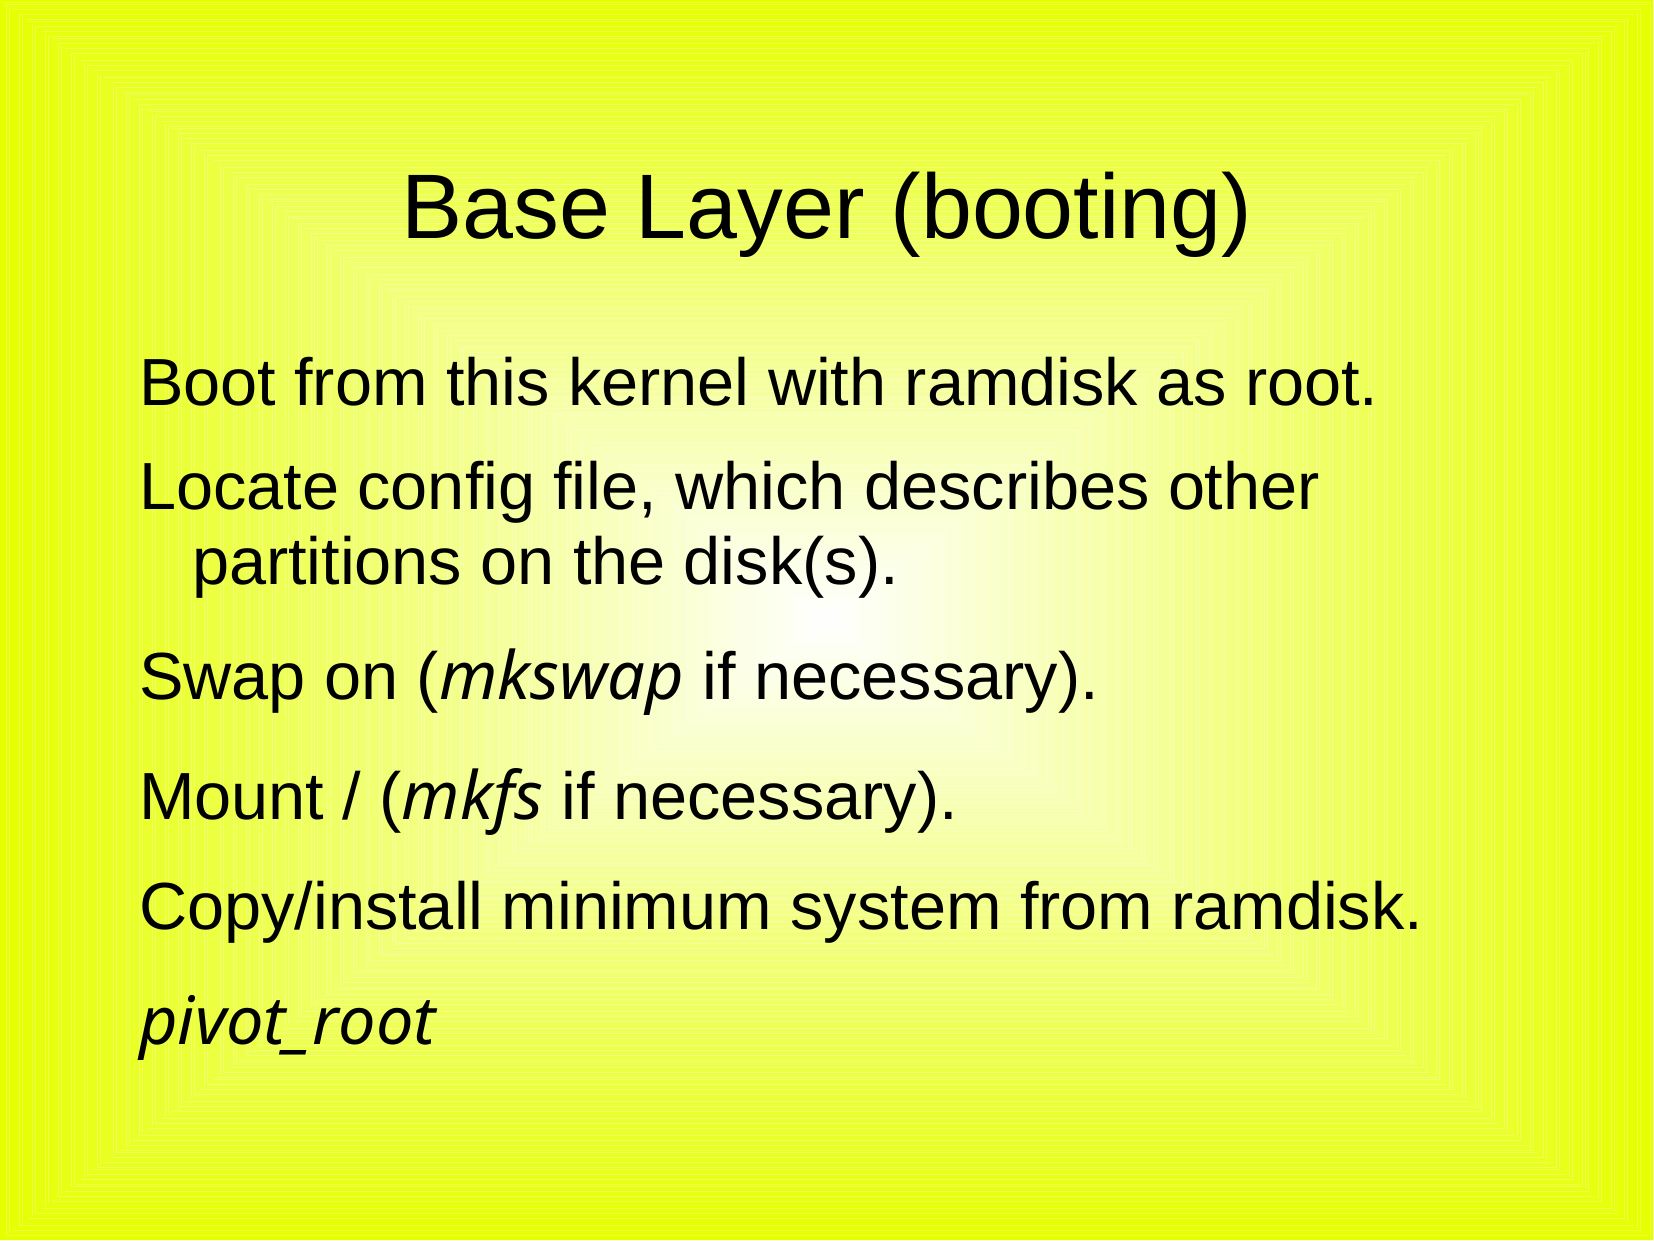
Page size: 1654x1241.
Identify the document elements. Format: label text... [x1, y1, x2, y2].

list Boot from this kernel with ramdisk as root. Locate config file, which describes other partitions on the disk(s). Swap on (mkswap if necessary). Mount / (mkfs if necessary). Copy/install minimum system from ramdisk. pivot_root [121, 344, 1534, 1194]
title Base Layer (booting) [121, 102, 1534, 311]
